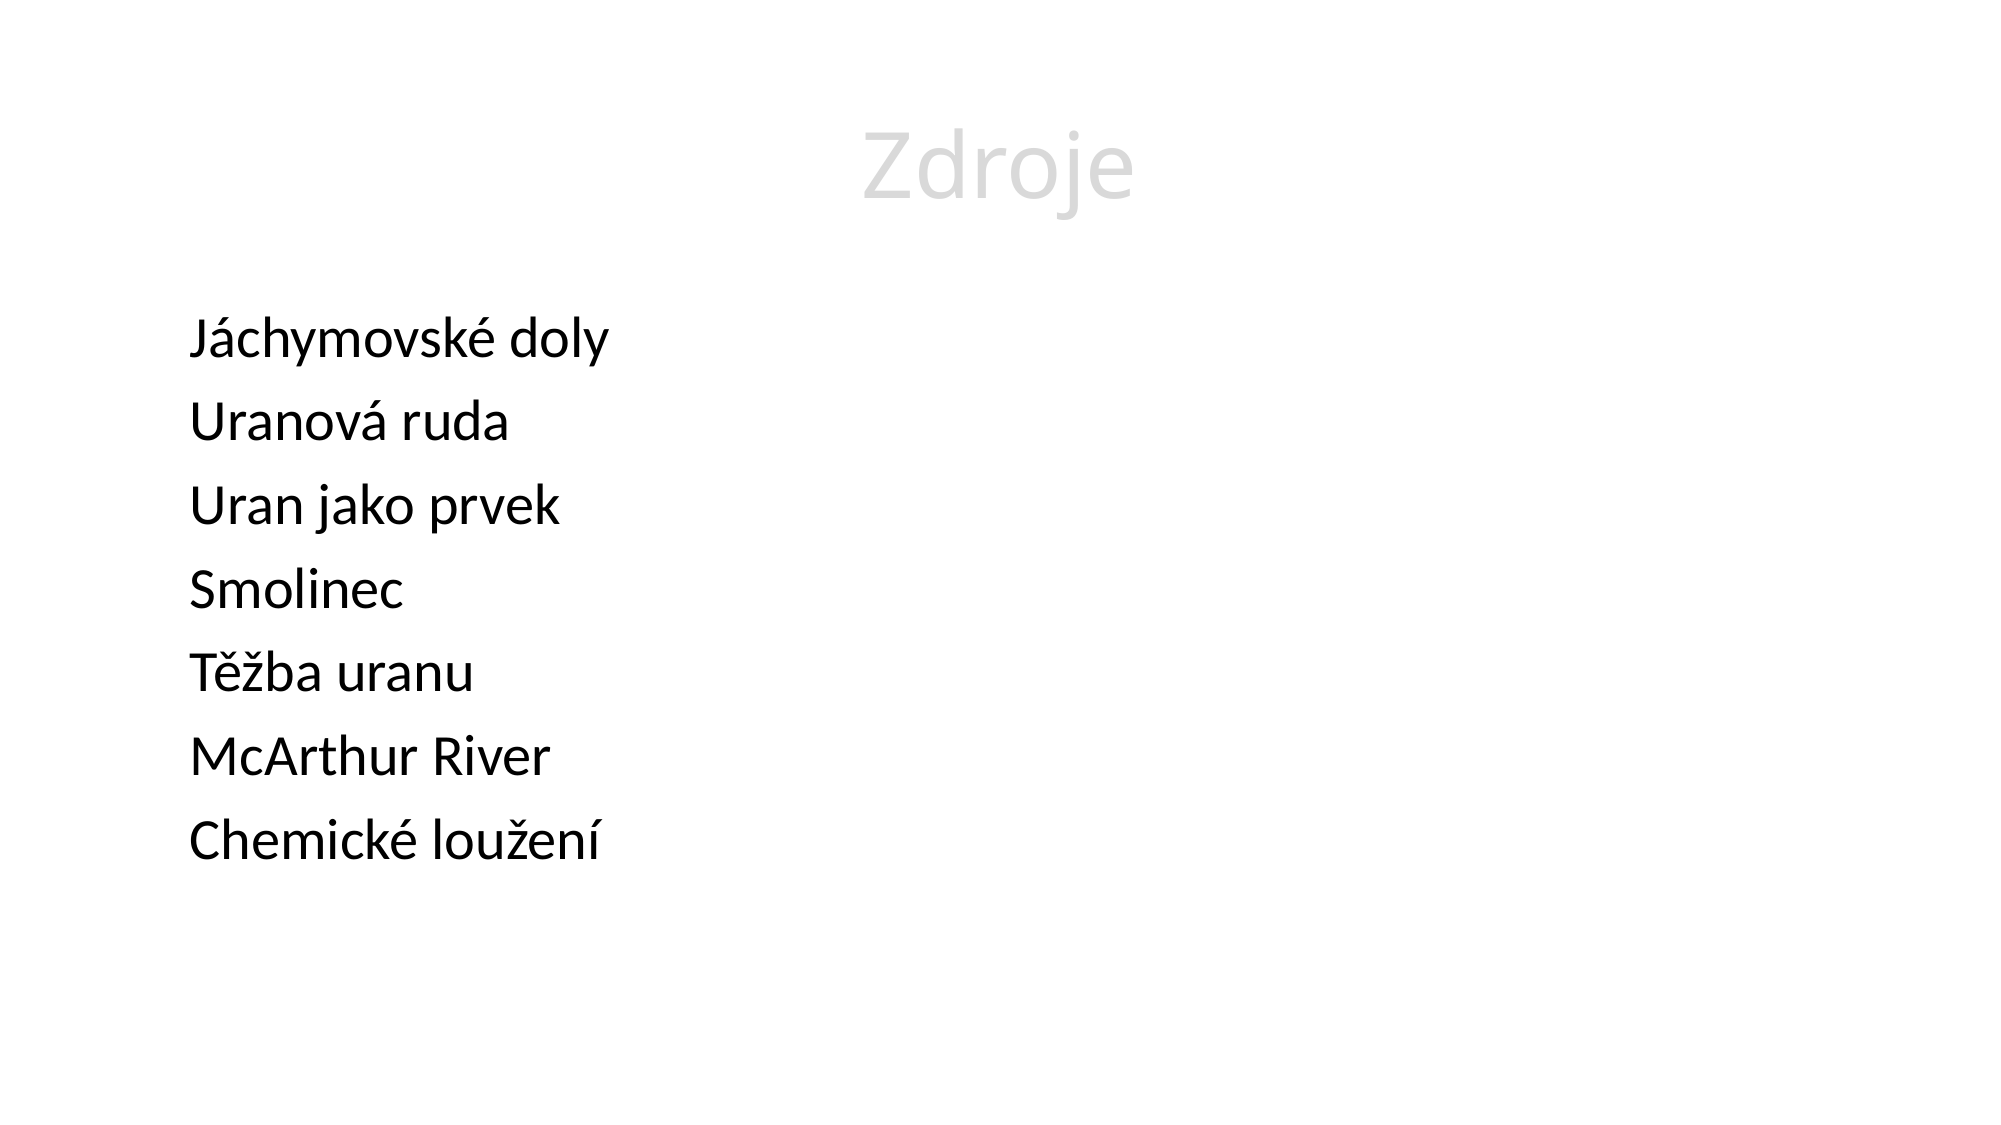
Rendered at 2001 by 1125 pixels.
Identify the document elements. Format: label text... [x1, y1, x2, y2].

title Zdroje [137, 59, 1863, 278]
list Jáchymovské doly Uranová ruda Uran jako prvek Smolinec Těžba uranu McArthur River Chemické loužení [137, 299, 1863, 1014]
